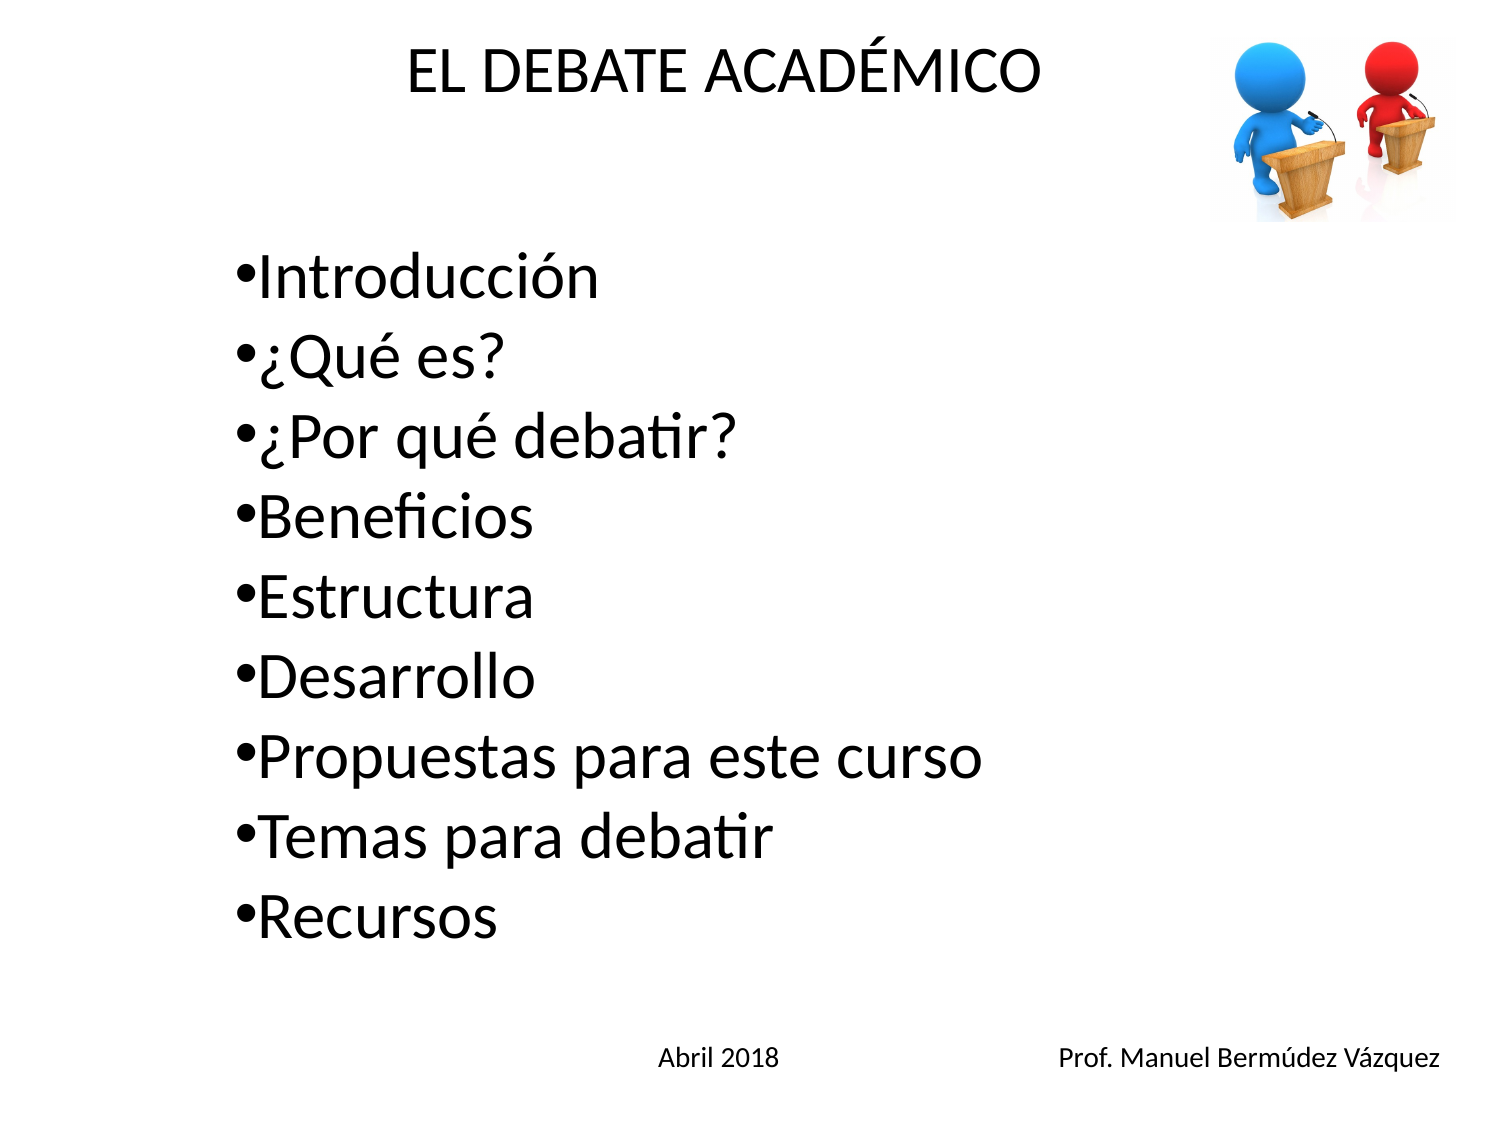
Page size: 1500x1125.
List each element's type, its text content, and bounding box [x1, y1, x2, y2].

text_box Introducción ¿Qué es? ¿Por qué debatir? Beneficios Estructura Desarrollo Propuestas para este curso Temas para debatir Recursos [219, 224, 1182, 960]
